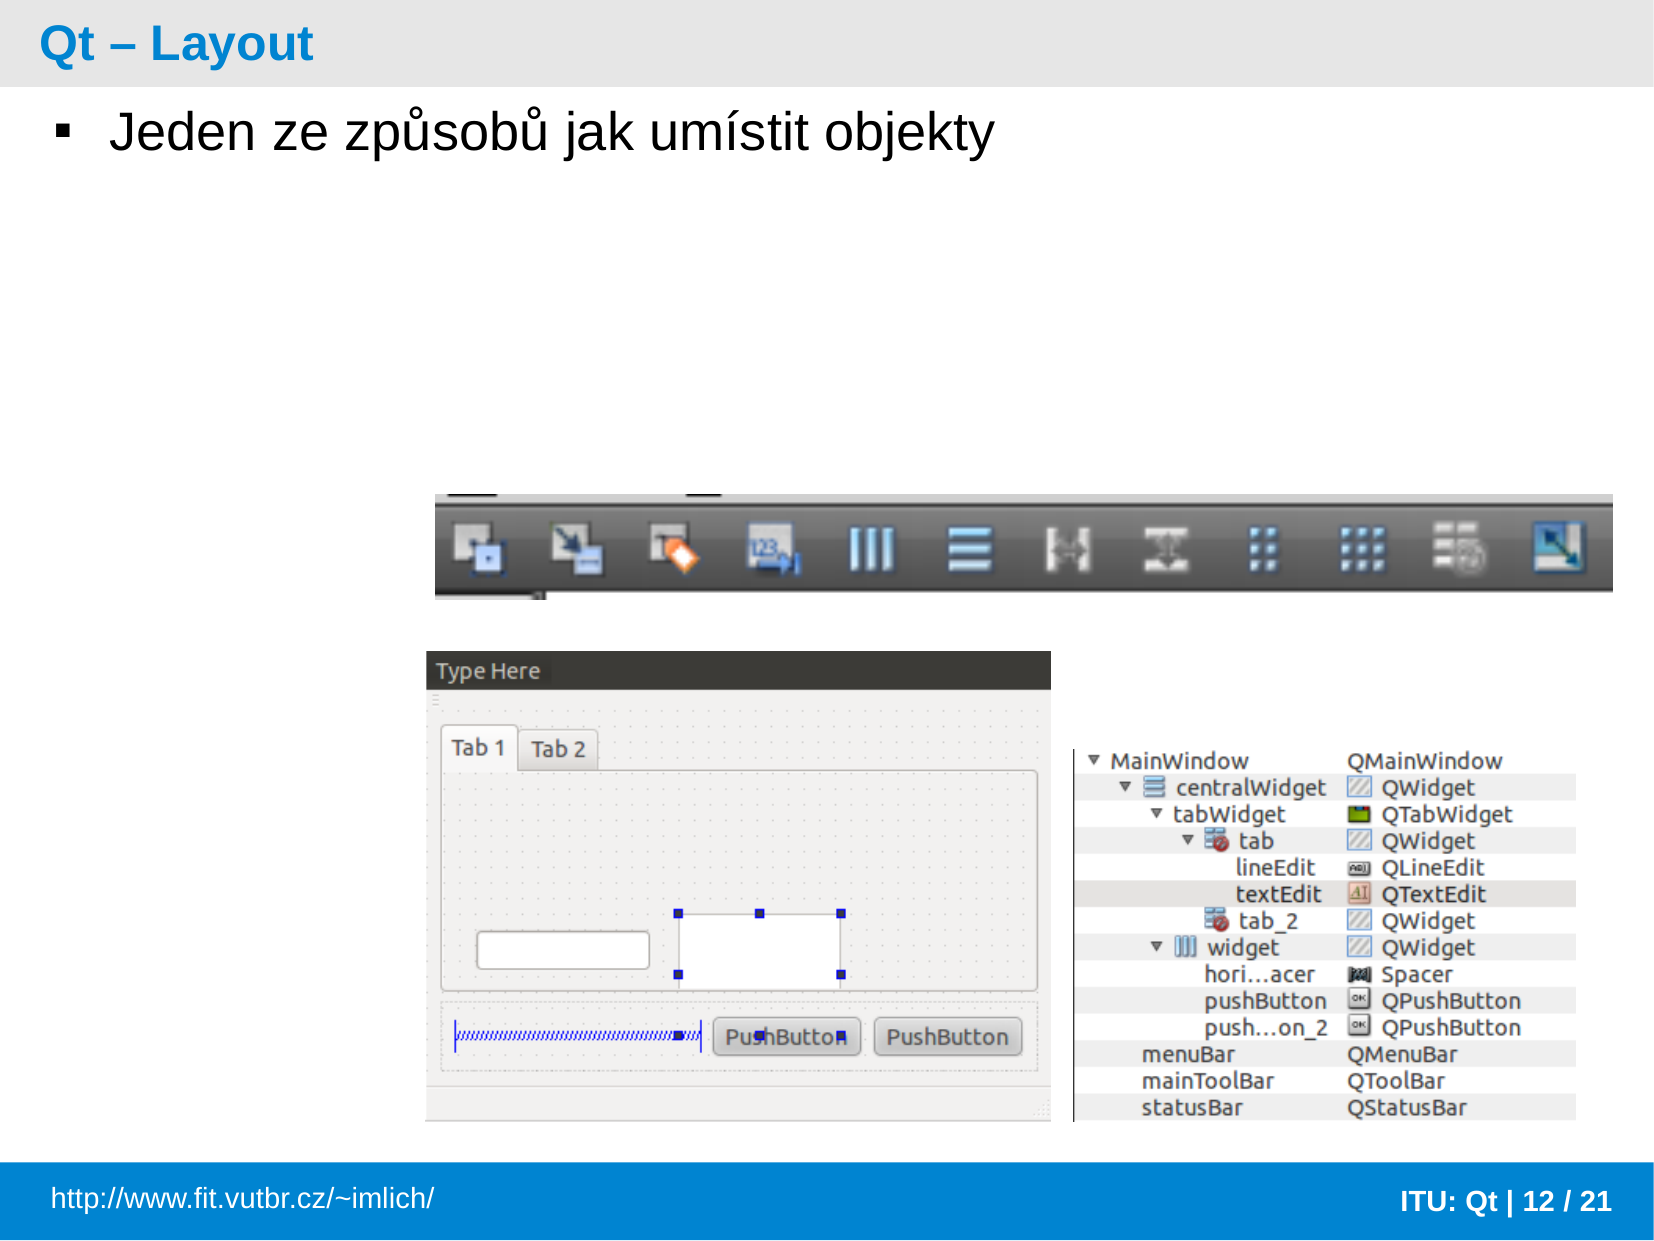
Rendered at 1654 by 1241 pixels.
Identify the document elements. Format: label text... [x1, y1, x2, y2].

picture [425, 651, 1051, 1126]
list Jeden ze způsobů jak umístit objekty [38, 101, 1616, 1126]
picture [1073, 749, 1576, 1122]
title Qt – Layout [39, 5, 1615, 81]
picture [435, 494, 1613, 601]
